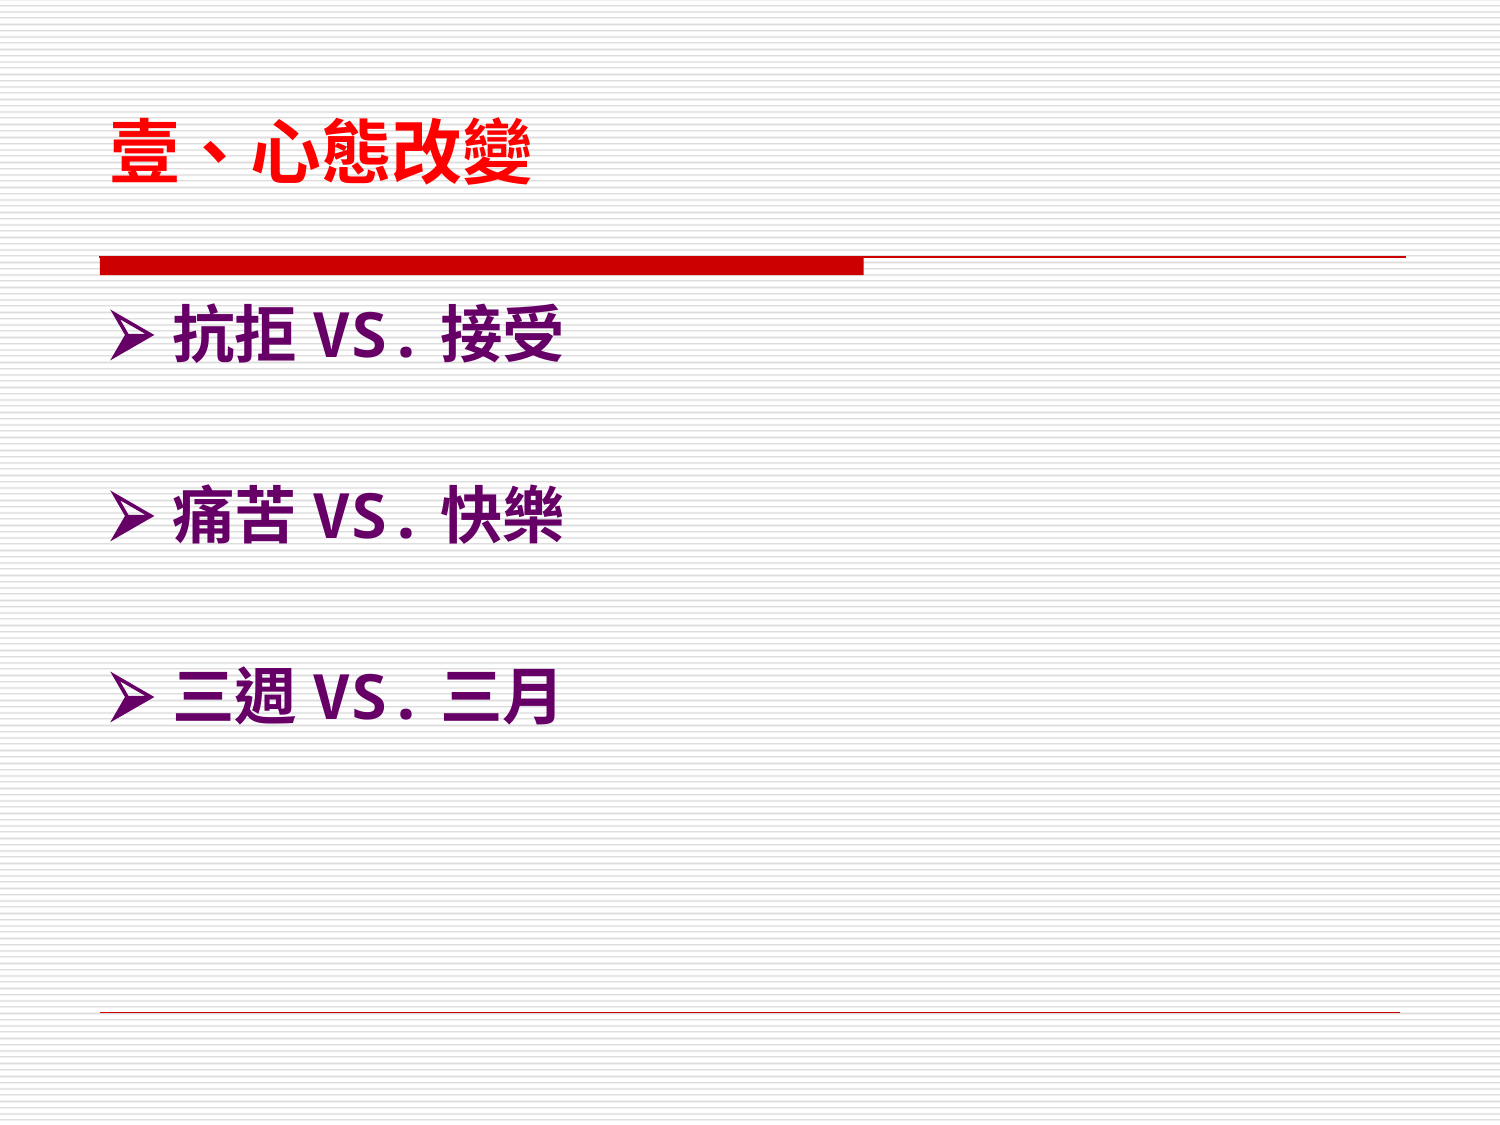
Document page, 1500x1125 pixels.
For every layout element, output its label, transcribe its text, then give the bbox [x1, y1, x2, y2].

title 壹、心態改變 [94, 50, 1407, 250]
list 抗拒VS.接受 痛苦VS.快樂 三週VS.三月 [92, 287, 1406, 988]
picture [0, 0, 1500, 1125]
